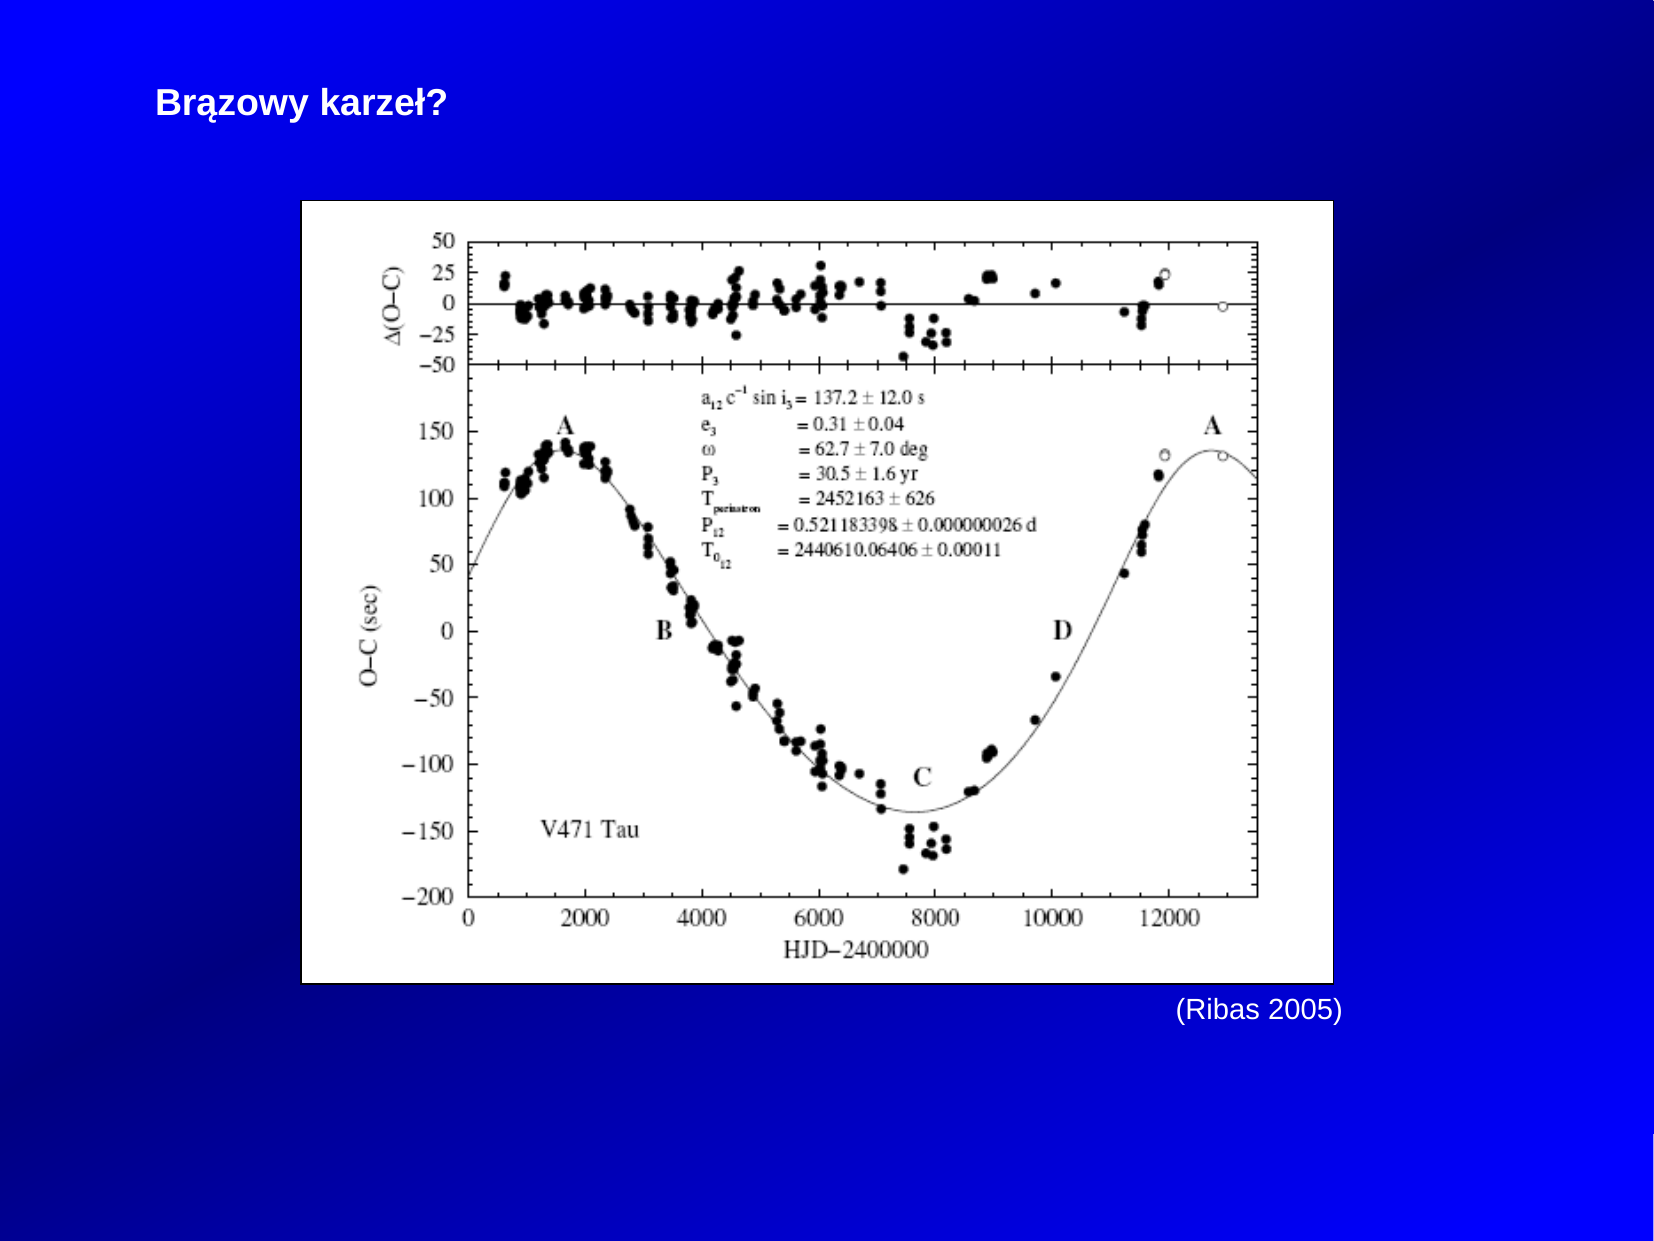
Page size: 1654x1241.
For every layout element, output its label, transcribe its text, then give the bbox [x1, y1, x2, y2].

picture [301, 201, 1333, 984]
text_box Brązowy karzeł? [127, 70, 464, 131]
text_box (Ribas 2005) [1150, 983, 1359, 1034]
